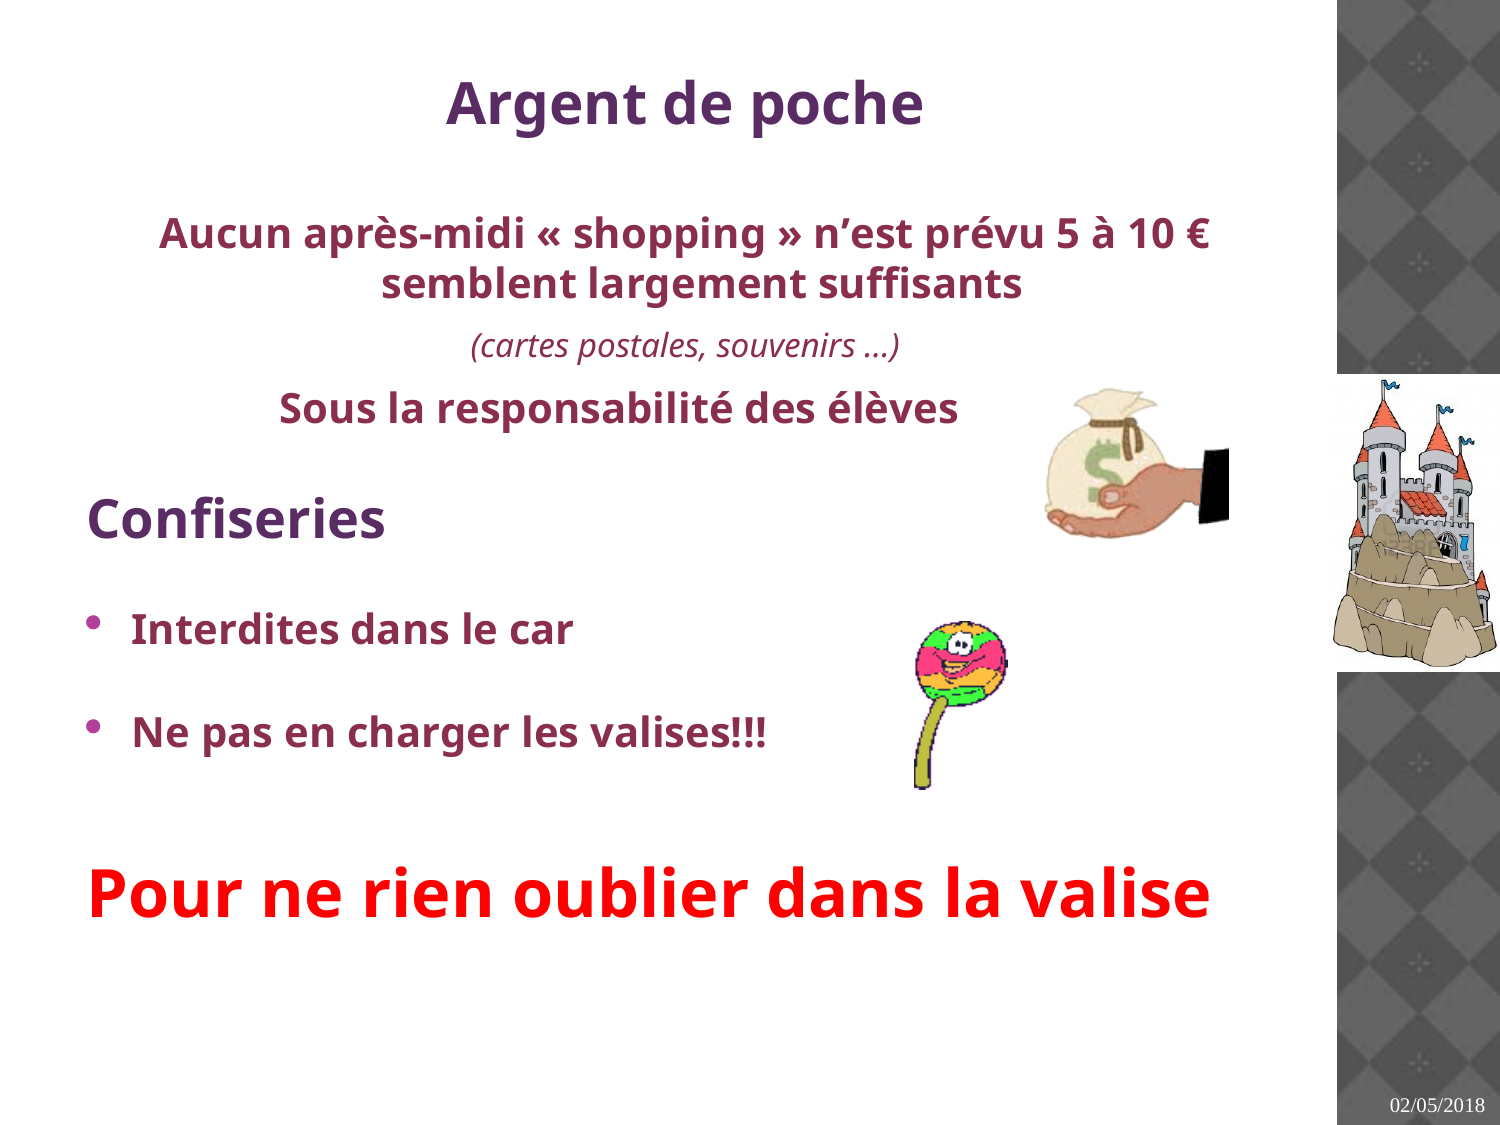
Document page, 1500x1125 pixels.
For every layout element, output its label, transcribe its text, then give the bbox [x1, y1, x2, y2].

text_box Argent de poche Aucun après-midi « shopping » n’est prévu 5 à 10 € semblent largement suffisants (cartes postales, souvenirs …) Sous la responsabilité des élèves Confiseries Interdites dans le car Ne pas en charger les valises!!! [70, 59, 1300, 874]
text_box Pour ne rien oublier dans la valise [78, 851, 1422, 932]
picture [1040, 0, 1500, 1125]
picture [914, 621, 1008, 790]
